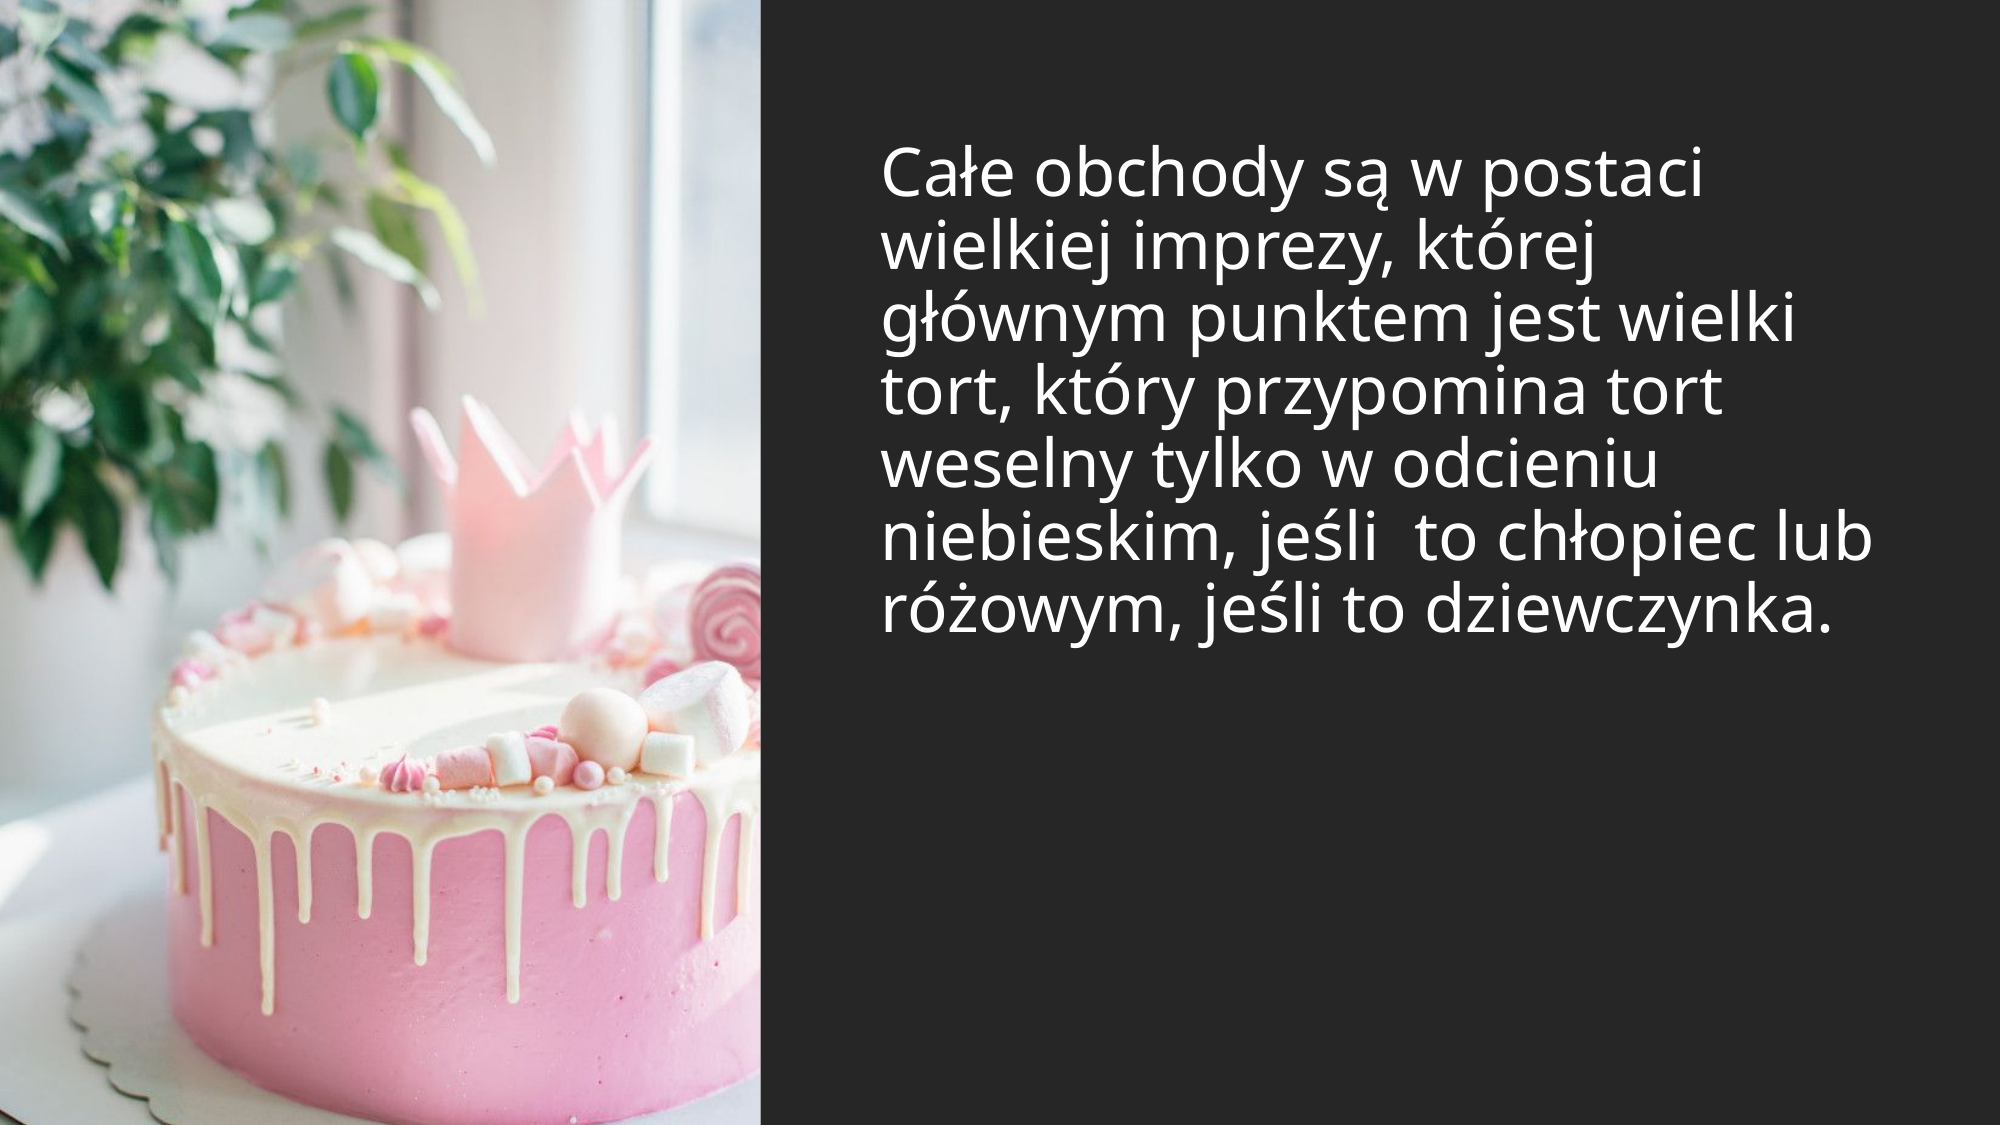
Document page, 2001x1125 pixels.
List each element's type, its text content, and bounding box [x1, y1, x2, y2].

title Całe obchody są w postaci wielkiej imprezy, której głównym punktem jest wielki tort, który przypomina tort weselny tylko w odcieniu niebieskim, jeśli to chłopiec lub różowym, jeśli to dziewczynka. [865, 104, 1895, 655]
picture [0, 0, 760, 1125]
text_box [760, 0, 2000, 1125]
